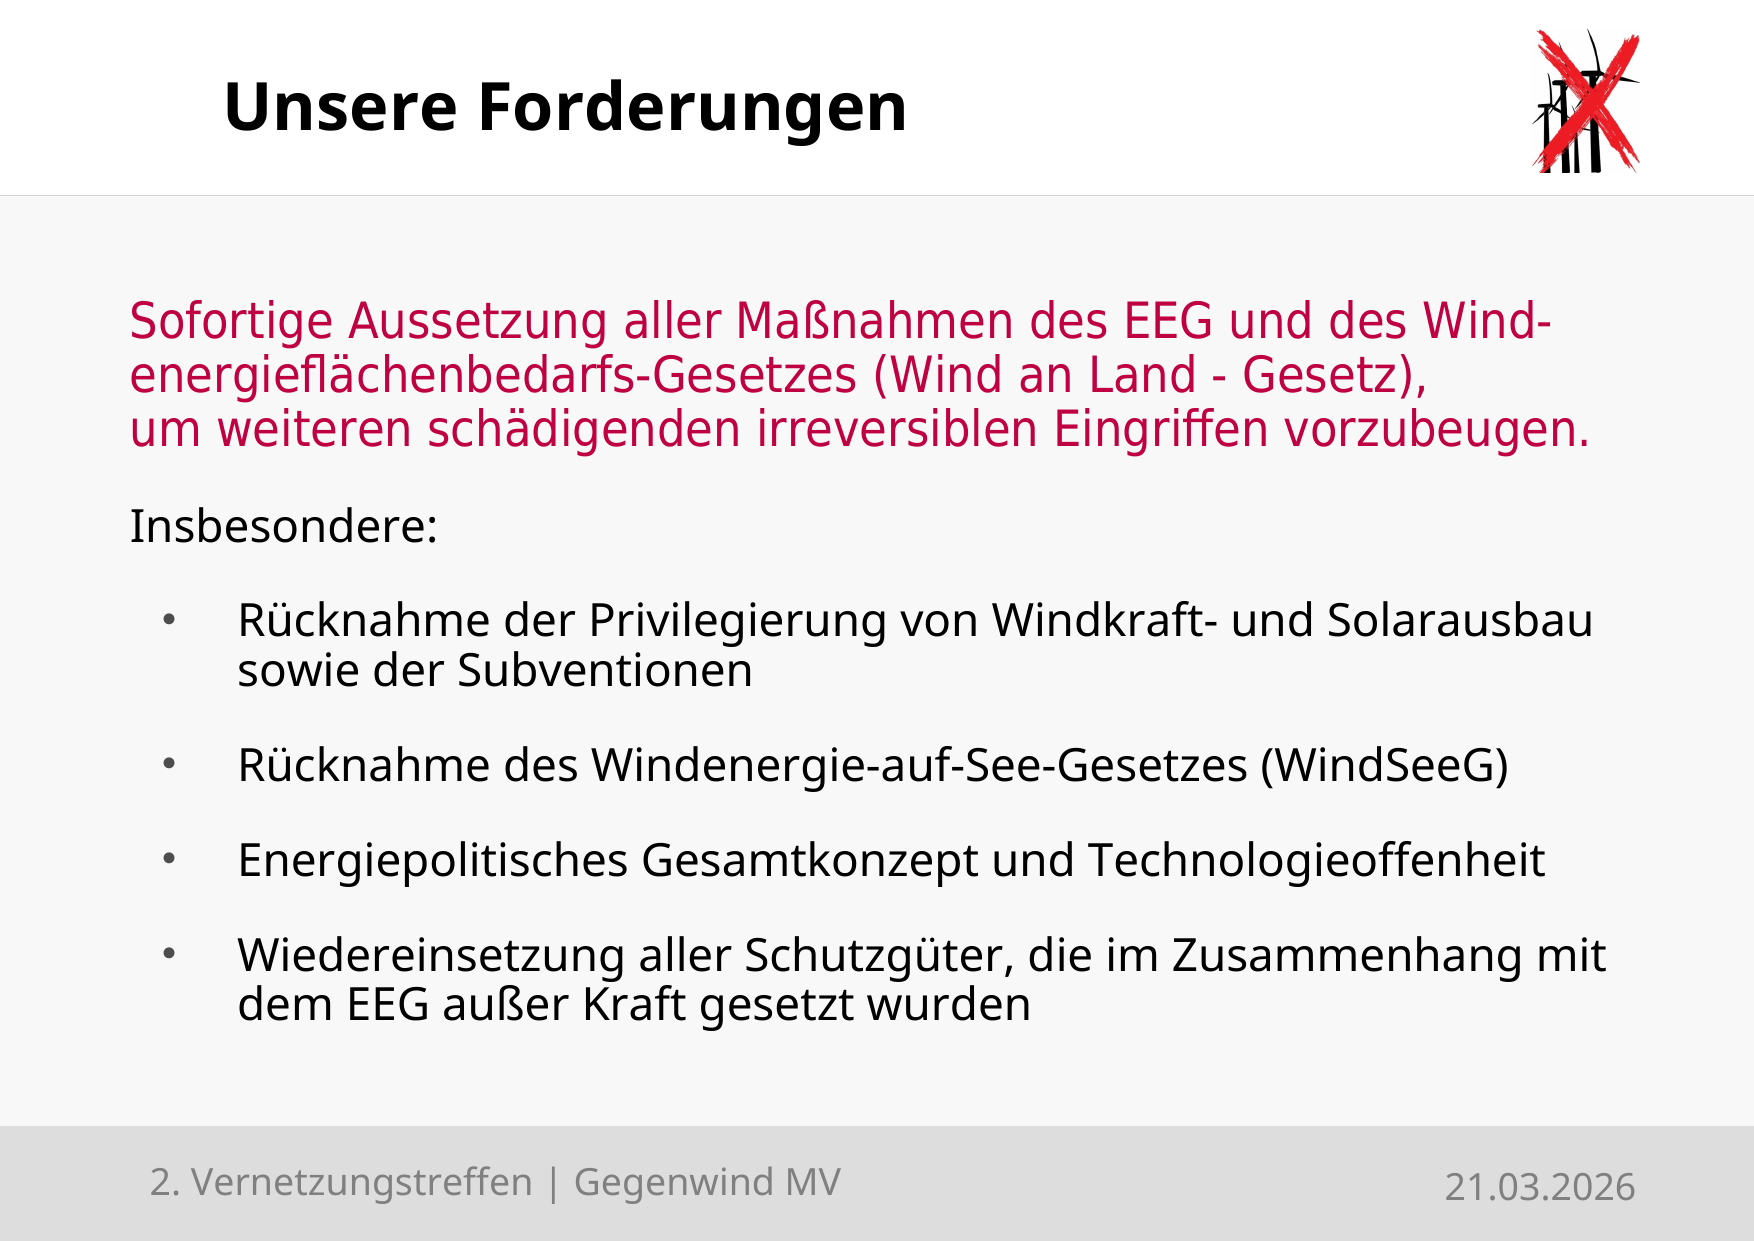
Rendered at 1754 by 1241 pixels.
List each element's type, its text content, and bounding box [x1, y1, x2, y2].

picture [1531, 29, 1640, 173]
title 2. Vernetzungstreffen | Gegenwind MV [134, 1122, 911, 1240]
text_box Sofortige Aussetzung aller Maßnahmen des EEG und des Wind-energieflächenbedarfs-Gesetzes (Wind an Land - Gesetz), um weiteren schädigenden irreversiblen Eingriffen vorzubeugen. Insbesondere: Rücknahme der Privilegierung von Windkraft- und Solarausbau sowie der Subventionen Rücknahme des Windenergie-auf-See-Gesetzes (WindSeeG) Energiepolitisches Gesamtkonzept und Technologieoffenheit Wiedereinsetzung aller Schutzgüter, die im Zusammenhang mit dem EEG außer Kraft gesetzt wurden [50, 197, 1637, 1128]
text_box Unsere Forderungen [207, 56, 1116, 232]
title 21.03.2026 [1429, 1126, 1748, 1241]
